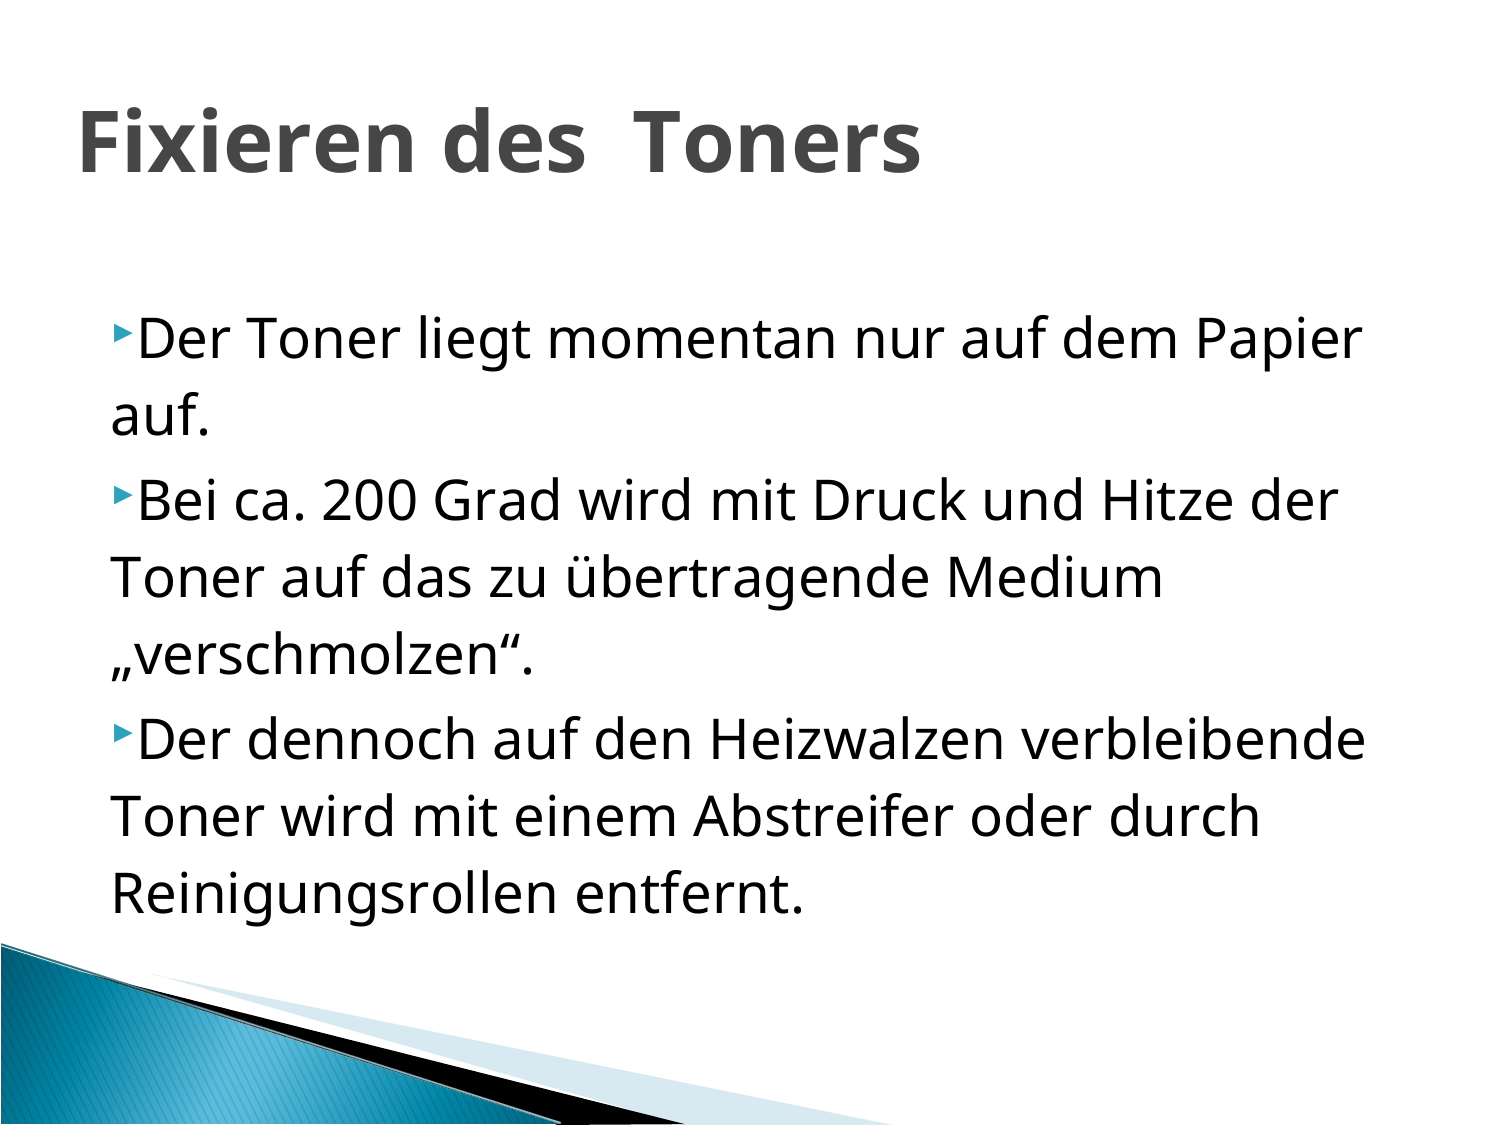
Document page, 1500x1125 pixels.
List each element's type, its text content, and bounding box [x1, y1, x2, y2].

subtitle Der Toner liegt momentan nur auf dem Papier auf. Bei ca. 200 Grad wird mit Druck und Hitze der Toner auf das zu übertragende Medium „verschmolzen“. Der dennoch auf den Heizwalzen verbleibende Toner wird mit einem Abstreifer oder durch Reinigungsrollen entfernt. [75, 242, 1426, 986]
picture [0, 942, 562, 1125]
title Fixieren des Toners [75, 28, 1426, 242]
